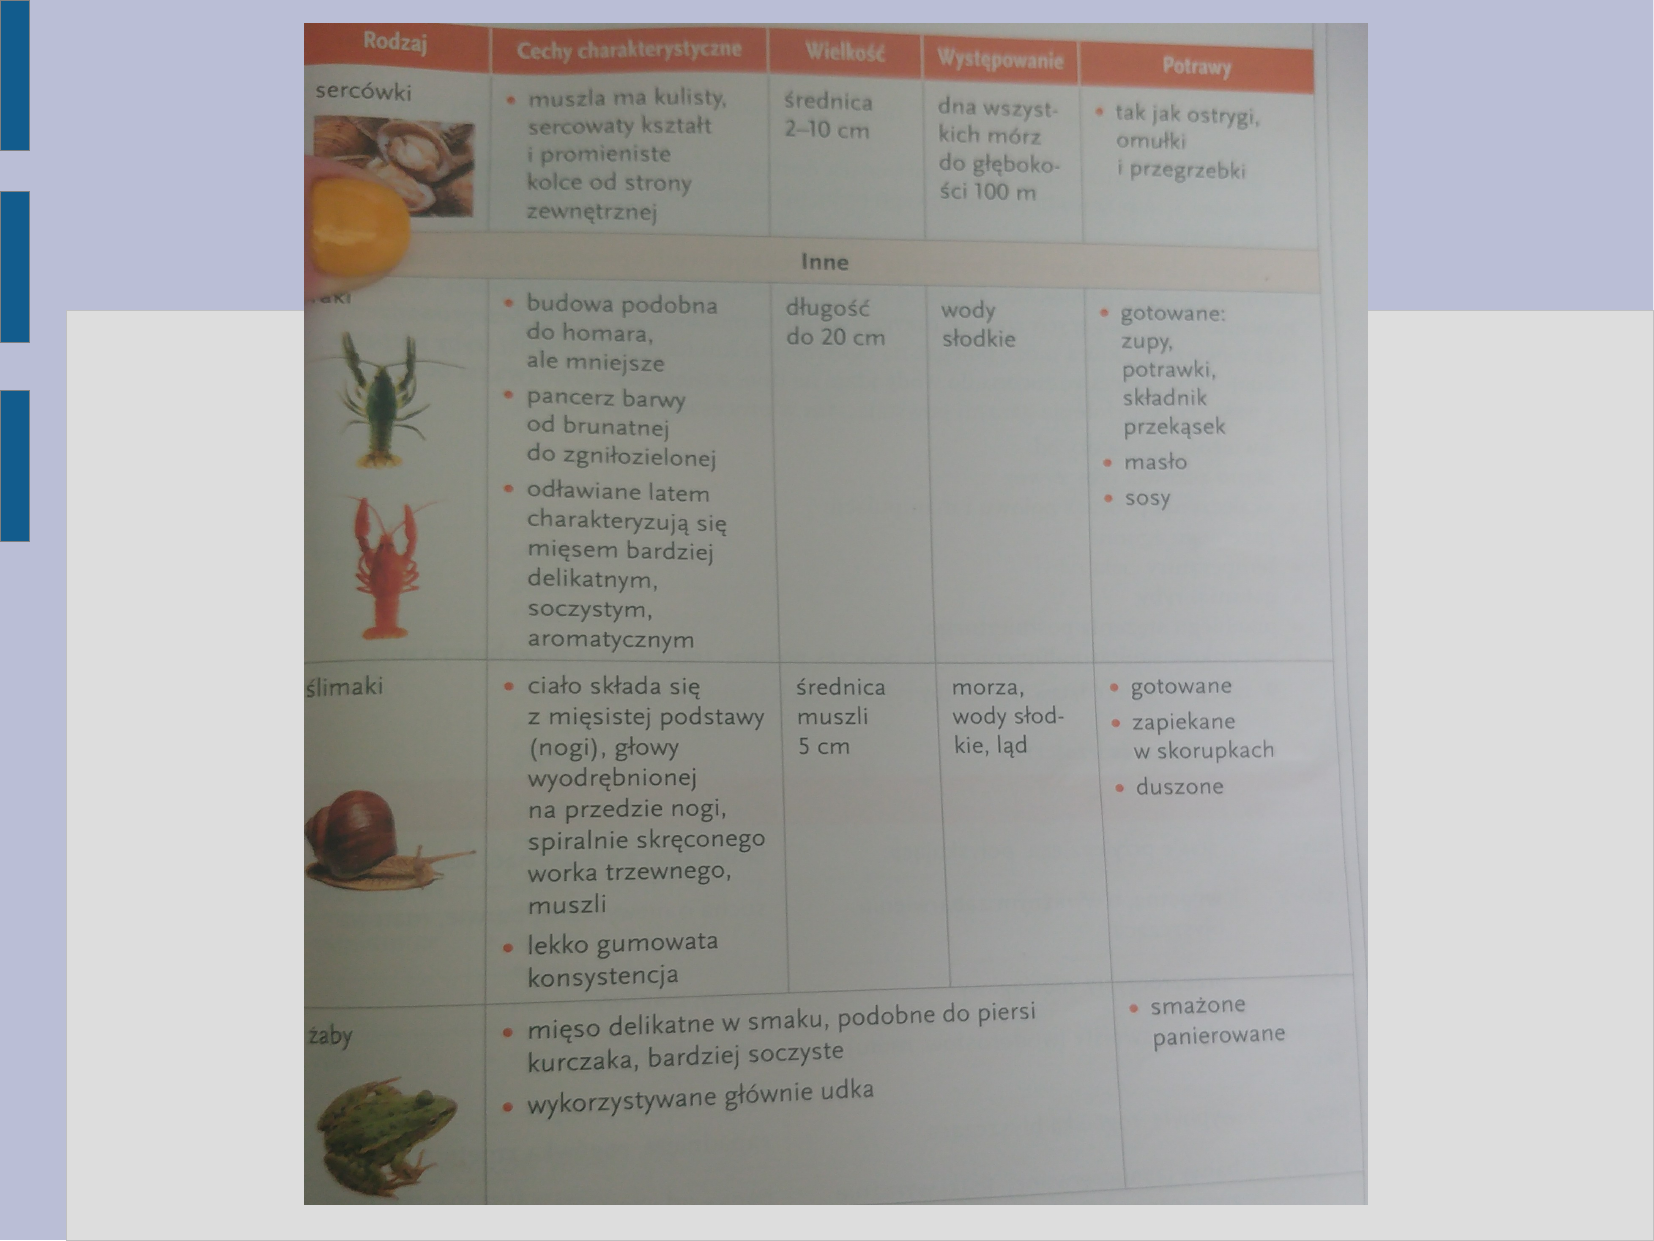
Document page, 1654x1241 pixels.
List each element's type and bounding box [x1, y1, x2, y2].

picture [304, 23, 1368, 1205]
